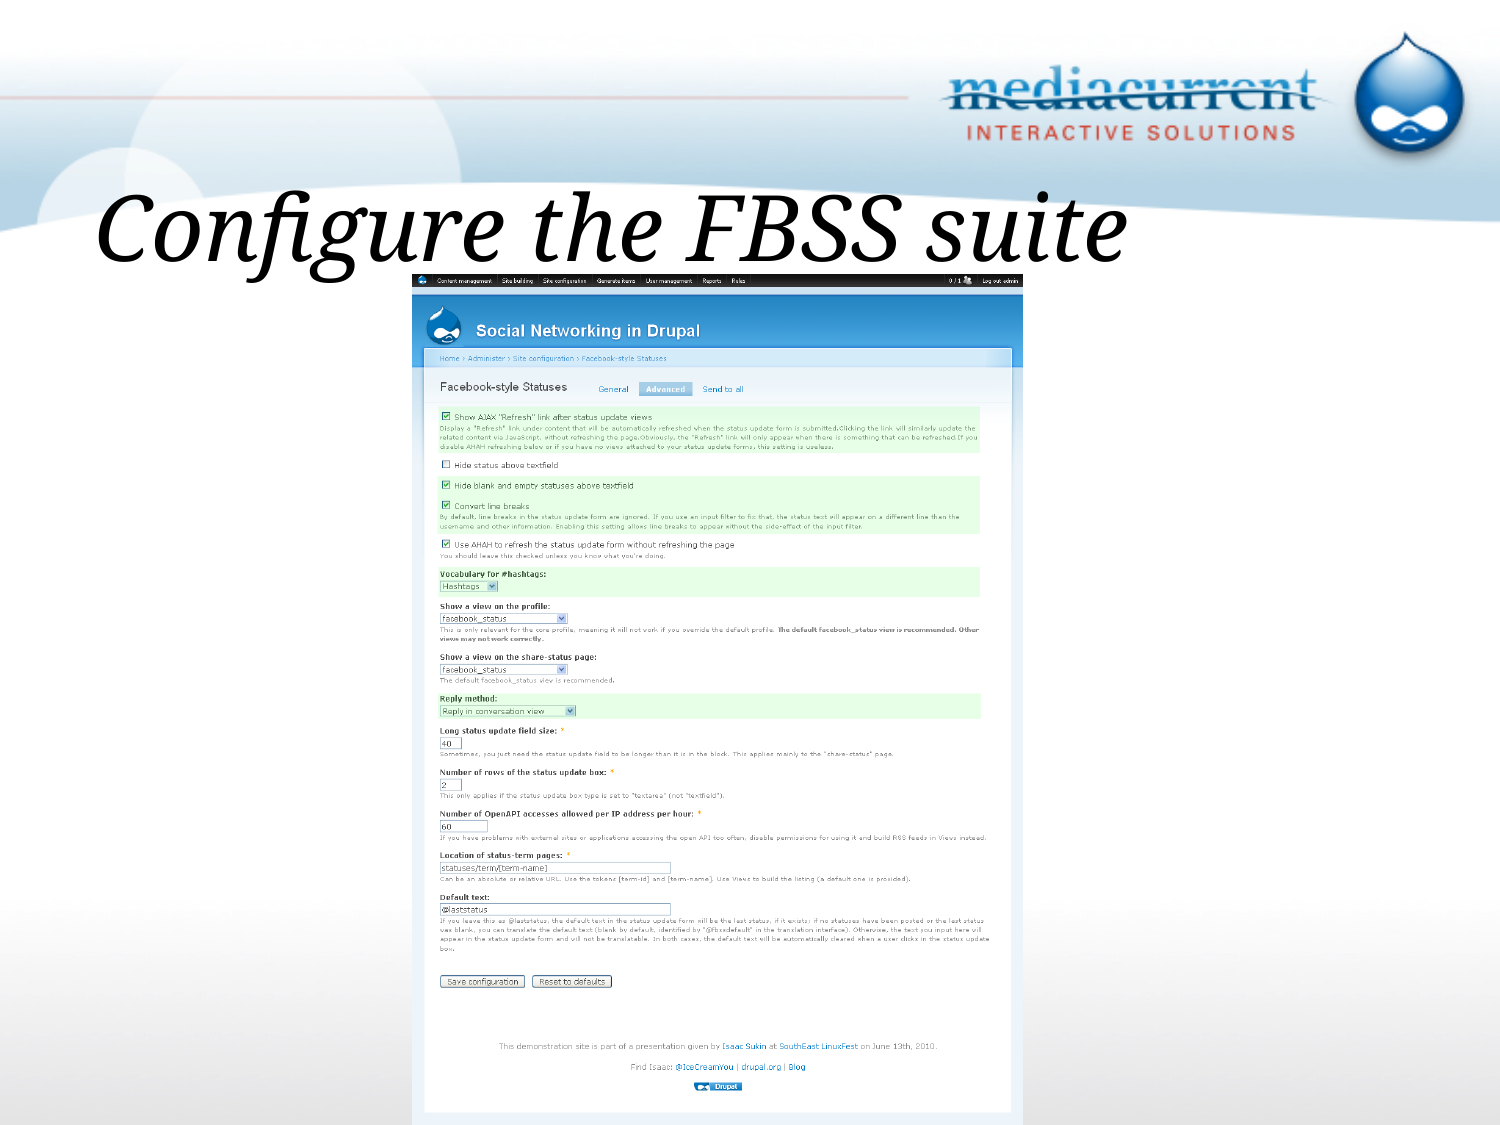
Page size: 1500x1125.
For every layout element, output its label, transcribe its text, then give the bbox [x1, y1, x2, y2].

picture [412, 275, 1023, 1125]
text_box Configure the FBSS suite [75, 162, 1150, 313]
